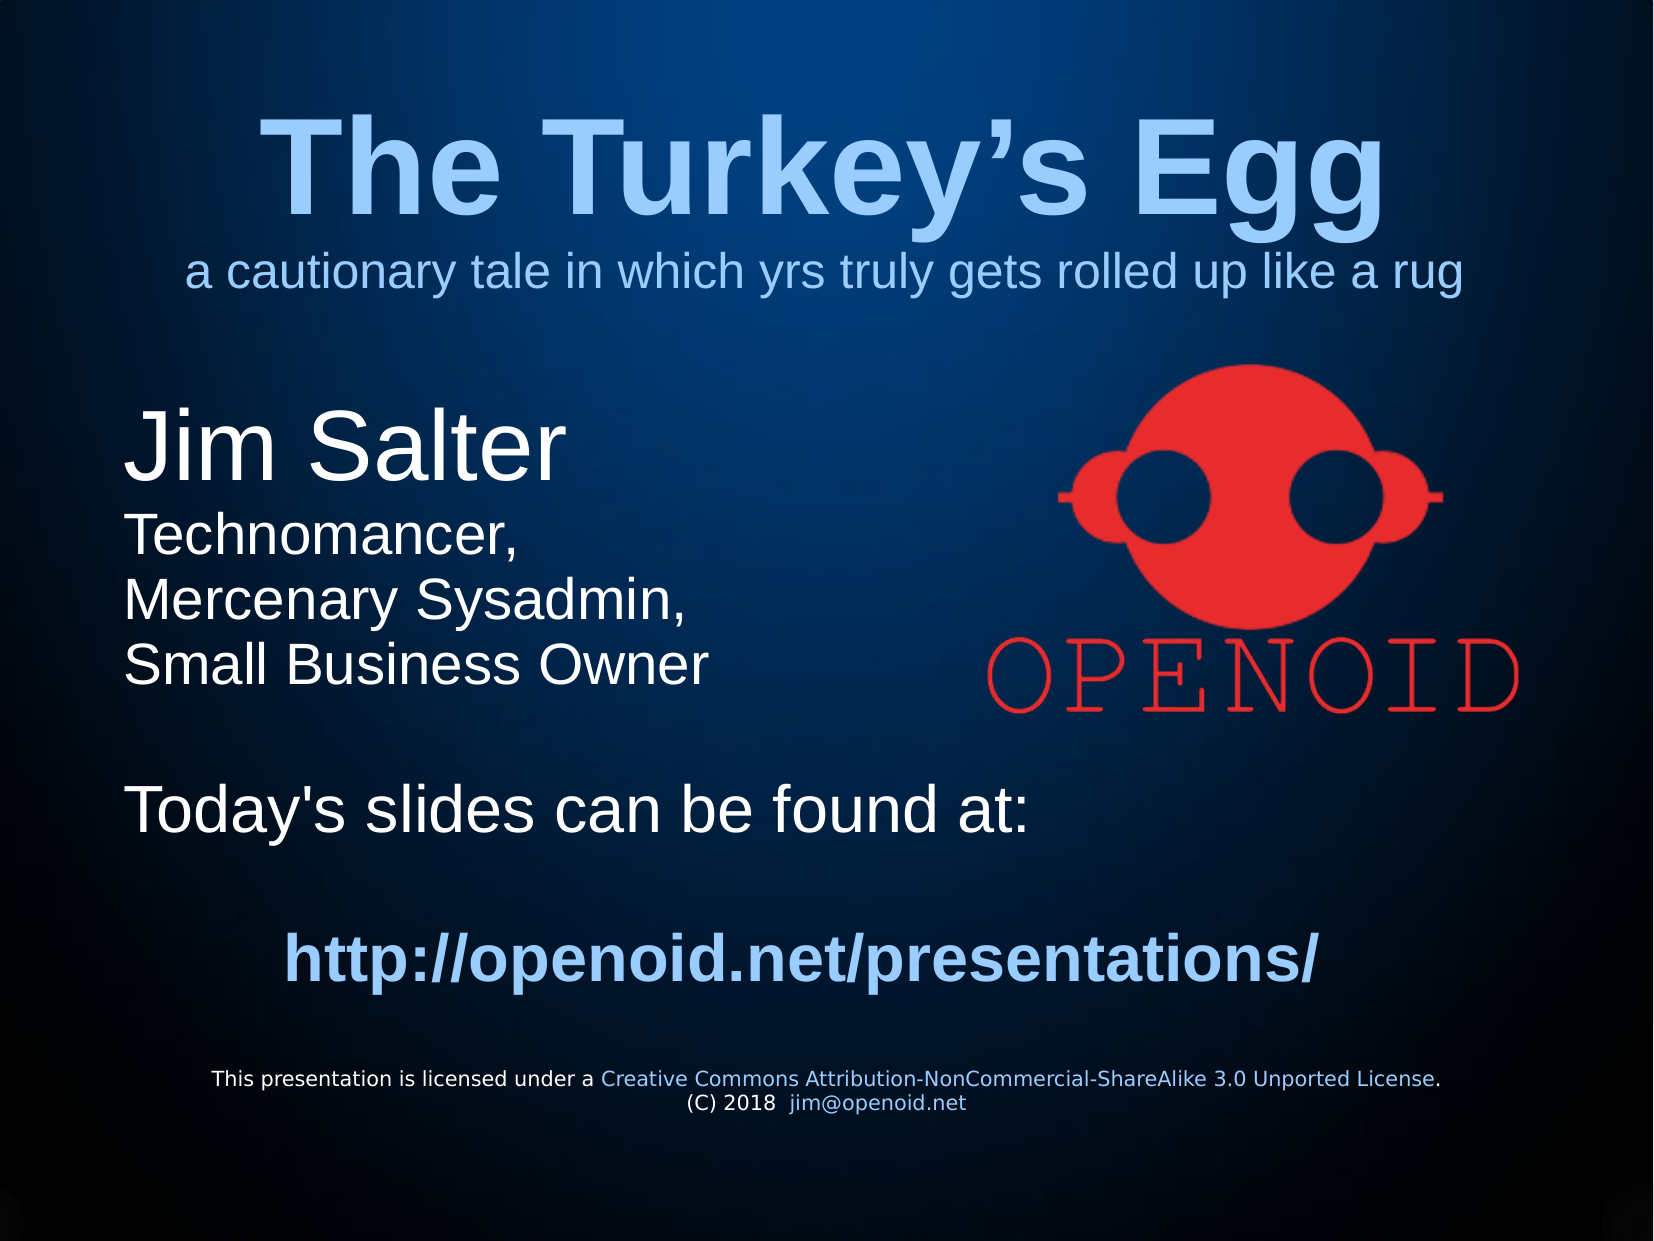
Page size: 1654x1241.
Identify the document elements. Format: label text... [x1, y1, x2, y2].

subtitle This presentation is licensed under a Creative Commons Attribution-NonCommercial-ShareAlike 3.0 Unported License. (C) 2018 jim@openoid.net [147, 370, 975, 375]
picture [0, 0, 1654, 1241]
text_box Jim Salter Technomancer, Mercenary Sysadmin, Small Business Owner Today's slides can be found at: http://openoid.net/presentations/ [123, 375, 1482, 1011]
title The Turkey’s Egg a cautionary tale in which yrs truly gets rolled up like a rug [0, 69, 1651, 320]
subtitle This presentation is licensed under a Creative Commons Attribution-NonCommercial-ShareAlike 3.0 Unported License. (C) 2018 jim@openoid.net [147, 721, 1506, 1141]
